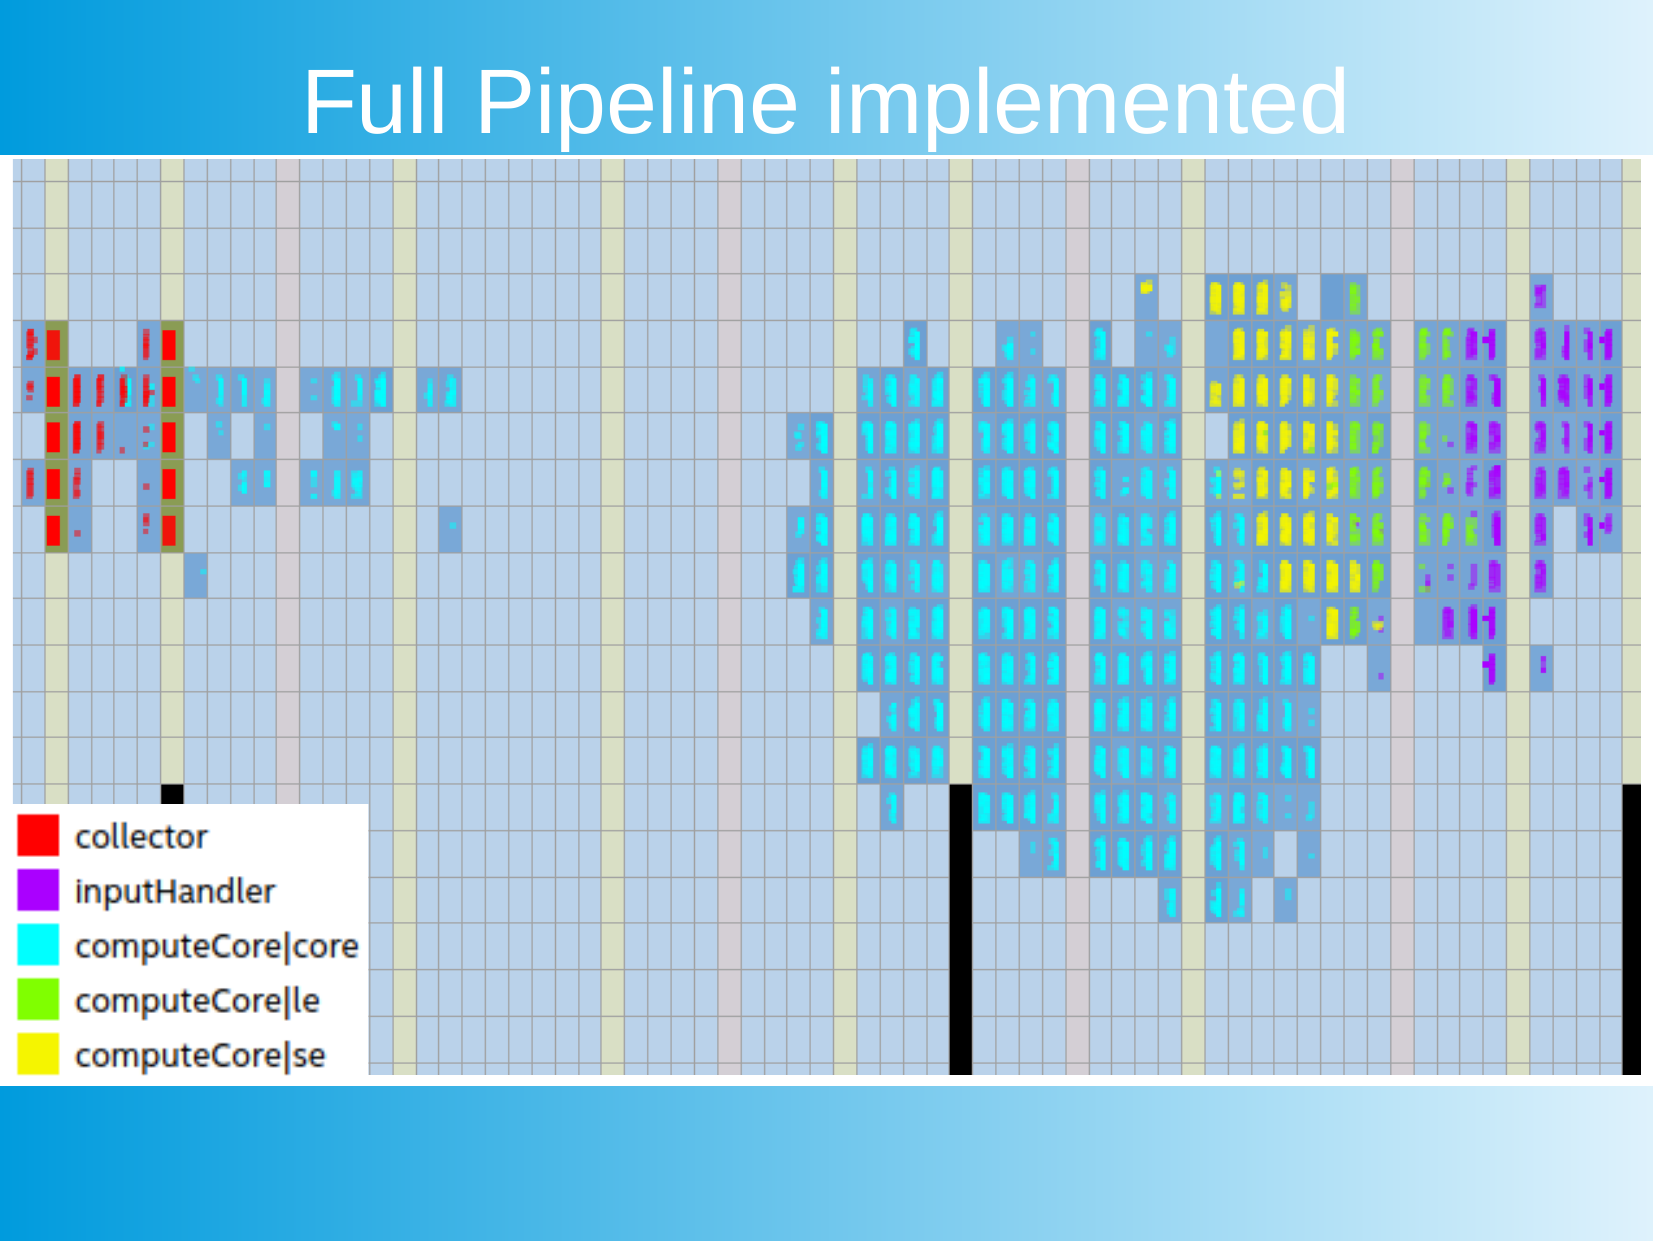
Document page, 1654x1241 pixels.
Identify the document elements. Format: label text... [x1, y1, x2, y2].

title Full Pipeline implemented [82, 49, 1571, 155]
picture [8, 159, 1641, 1078]
